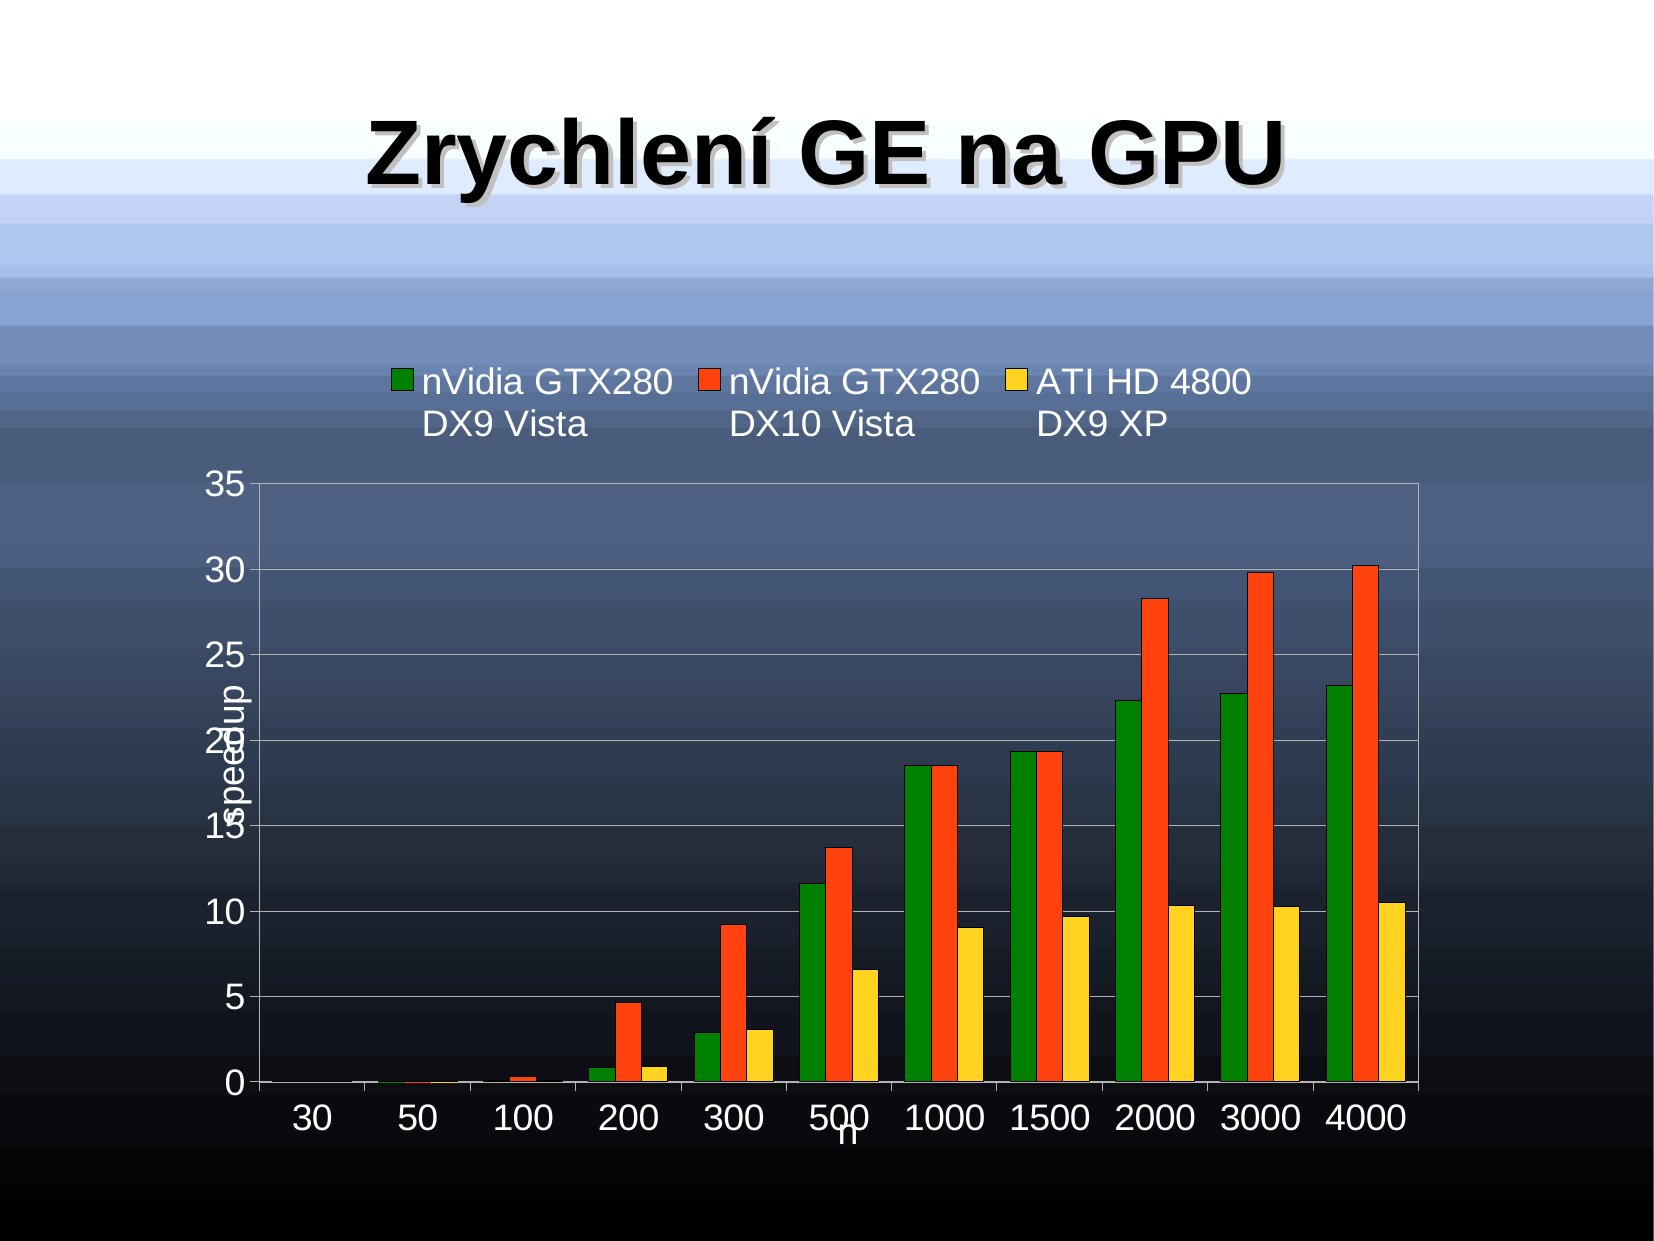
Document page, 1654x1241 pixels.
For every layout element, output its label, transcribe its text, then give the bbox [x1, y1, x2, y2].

chart [171, 338, 1471, 1164]
title Zrychlení GE na GPU [82, 49, 1571, 257]
picture [0, 0, 1654, 1241]
